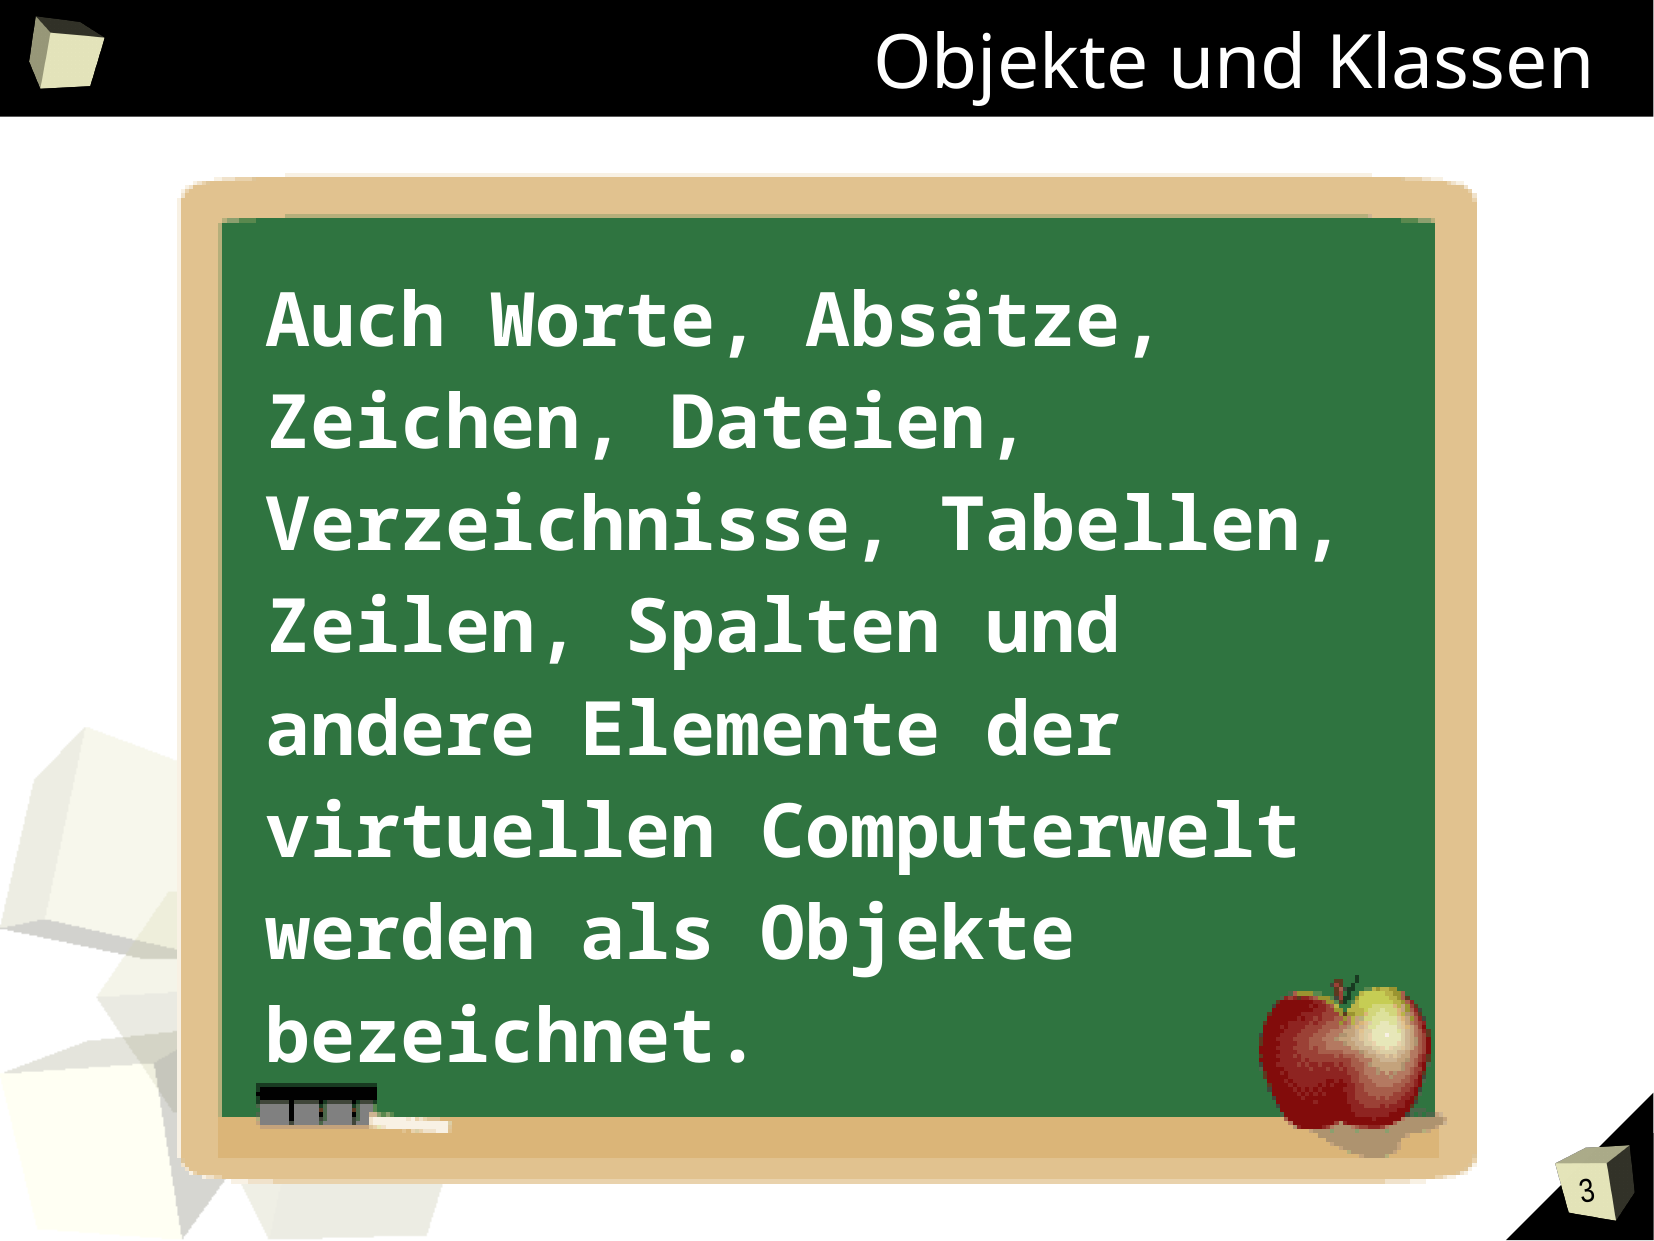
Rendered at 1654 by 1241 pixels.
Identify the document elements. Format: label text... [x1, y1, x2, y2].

picture [0, 173, 1477, 1241]
list Auch Worte, Absätze, Zeichen, Dateien, Verzeichnisse, Tabellen, Zeilen, Spalten und andere Elemente der virtuellen Computerwelt werden als Objekte bezeichnet. [265, 265, 1388, 1093]
title Objekte und Klassen [118, 0, 1595, 119]
